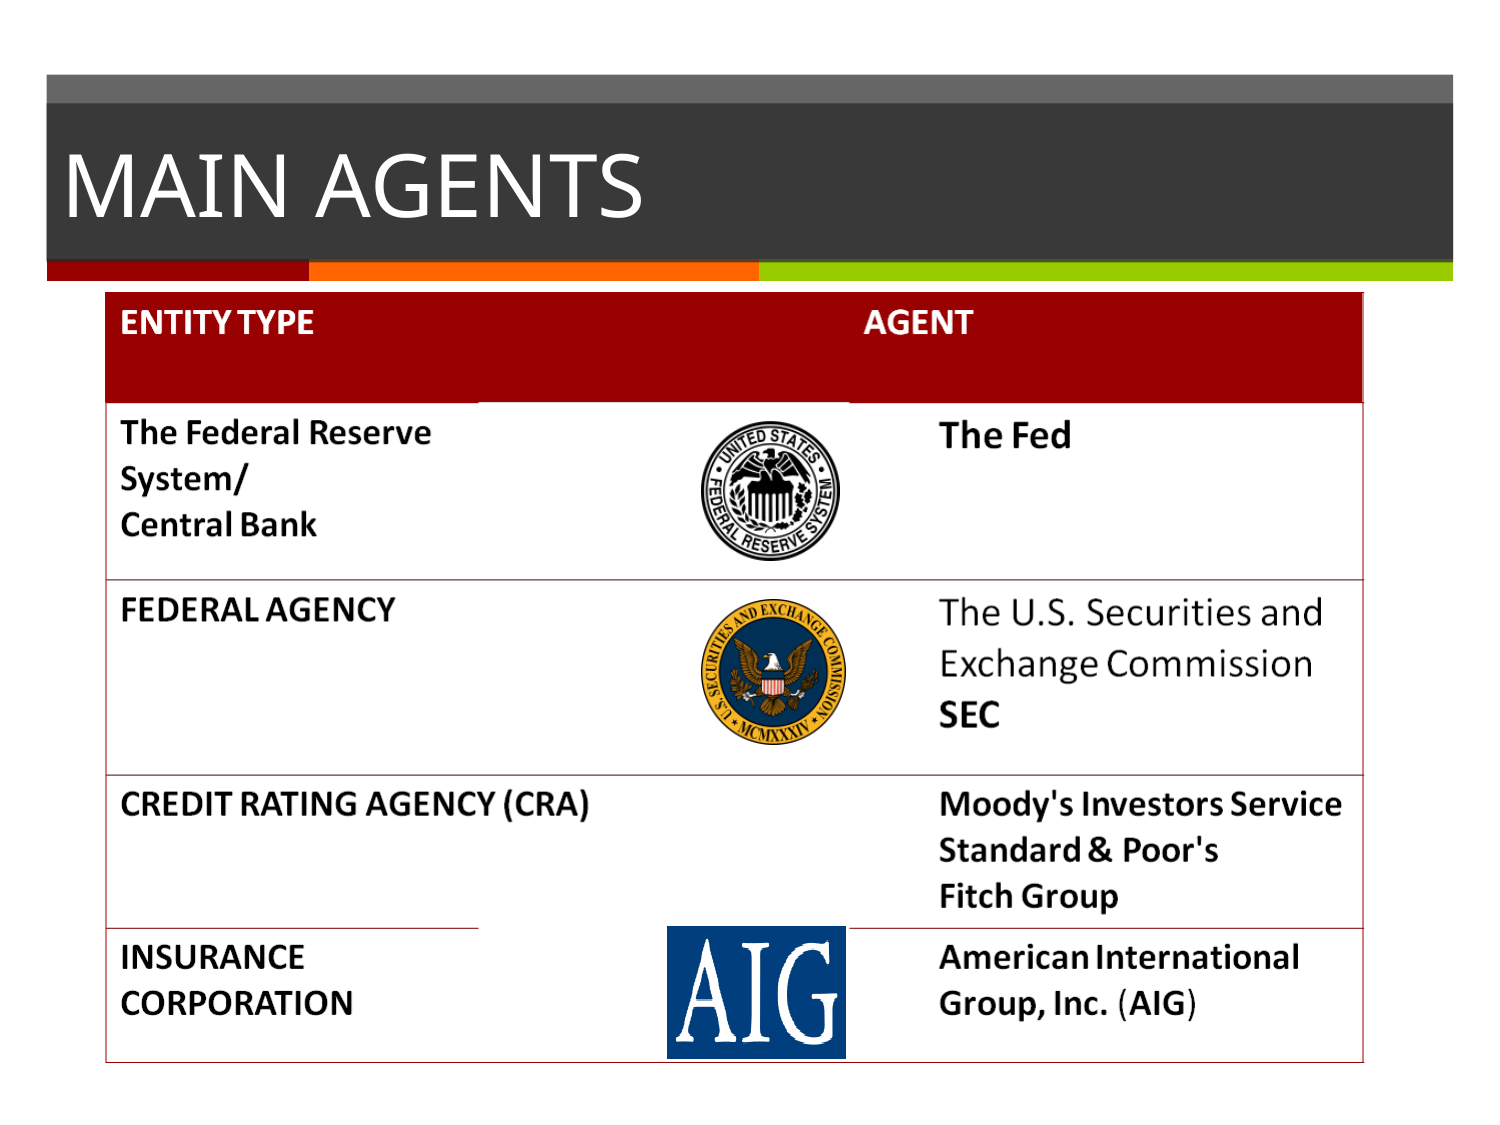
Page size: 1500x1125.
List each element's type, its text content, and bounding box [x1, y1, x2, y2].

text_box MAIN AGENTS [46, 103, 1454, 263]
picture [93, 280, 1375, 1074]
